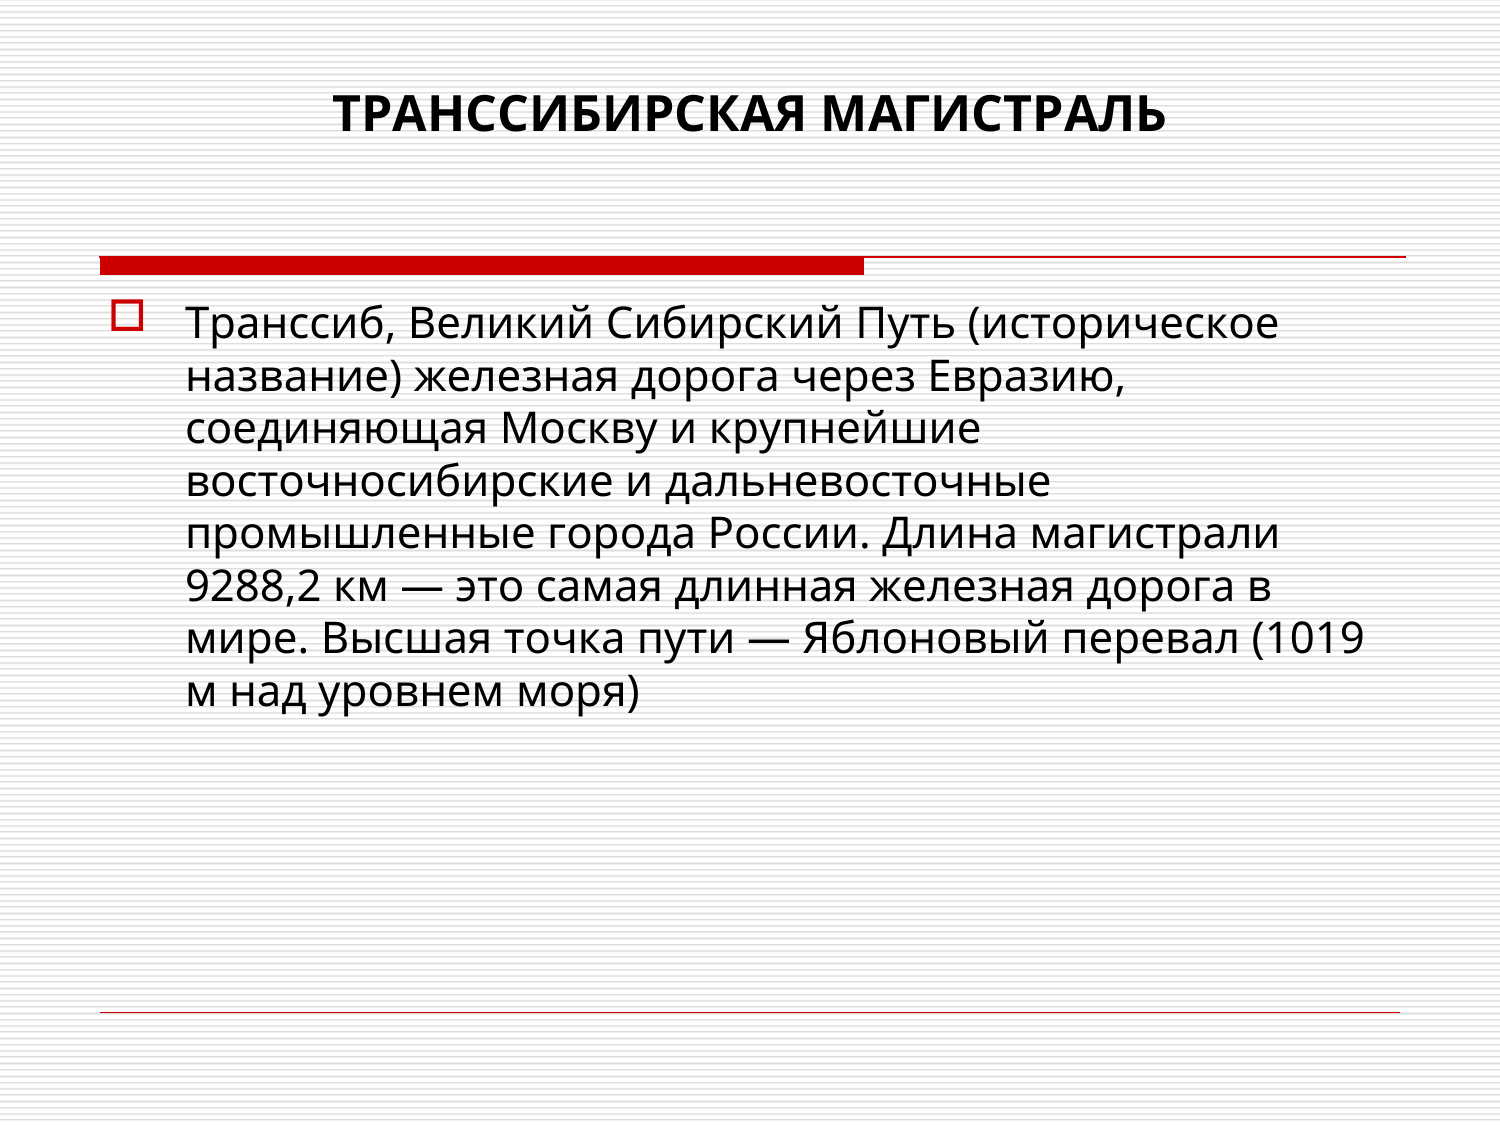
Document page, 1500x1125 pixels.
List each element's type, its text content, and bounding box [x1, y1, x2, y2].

title ТРАНССИБИРСКАЯ МАГИСТРАЛЬ [94, 49, 1407, 149]
picture [0, 0, 1500, 1125]
list Транссиб, Великий Сибирский Путь (историческое название) железная дорога через Евразию, соединяющая Москву и крупнейшие восточносибирские и дальневосточные промышленные города России. Длина магистрали 9288,2 км — это самая длинная железная дорога в мире. Высшая точка пути — Яблоновый перевал (1019 м над уровнем моря) [92, 287, 1406, 988]
